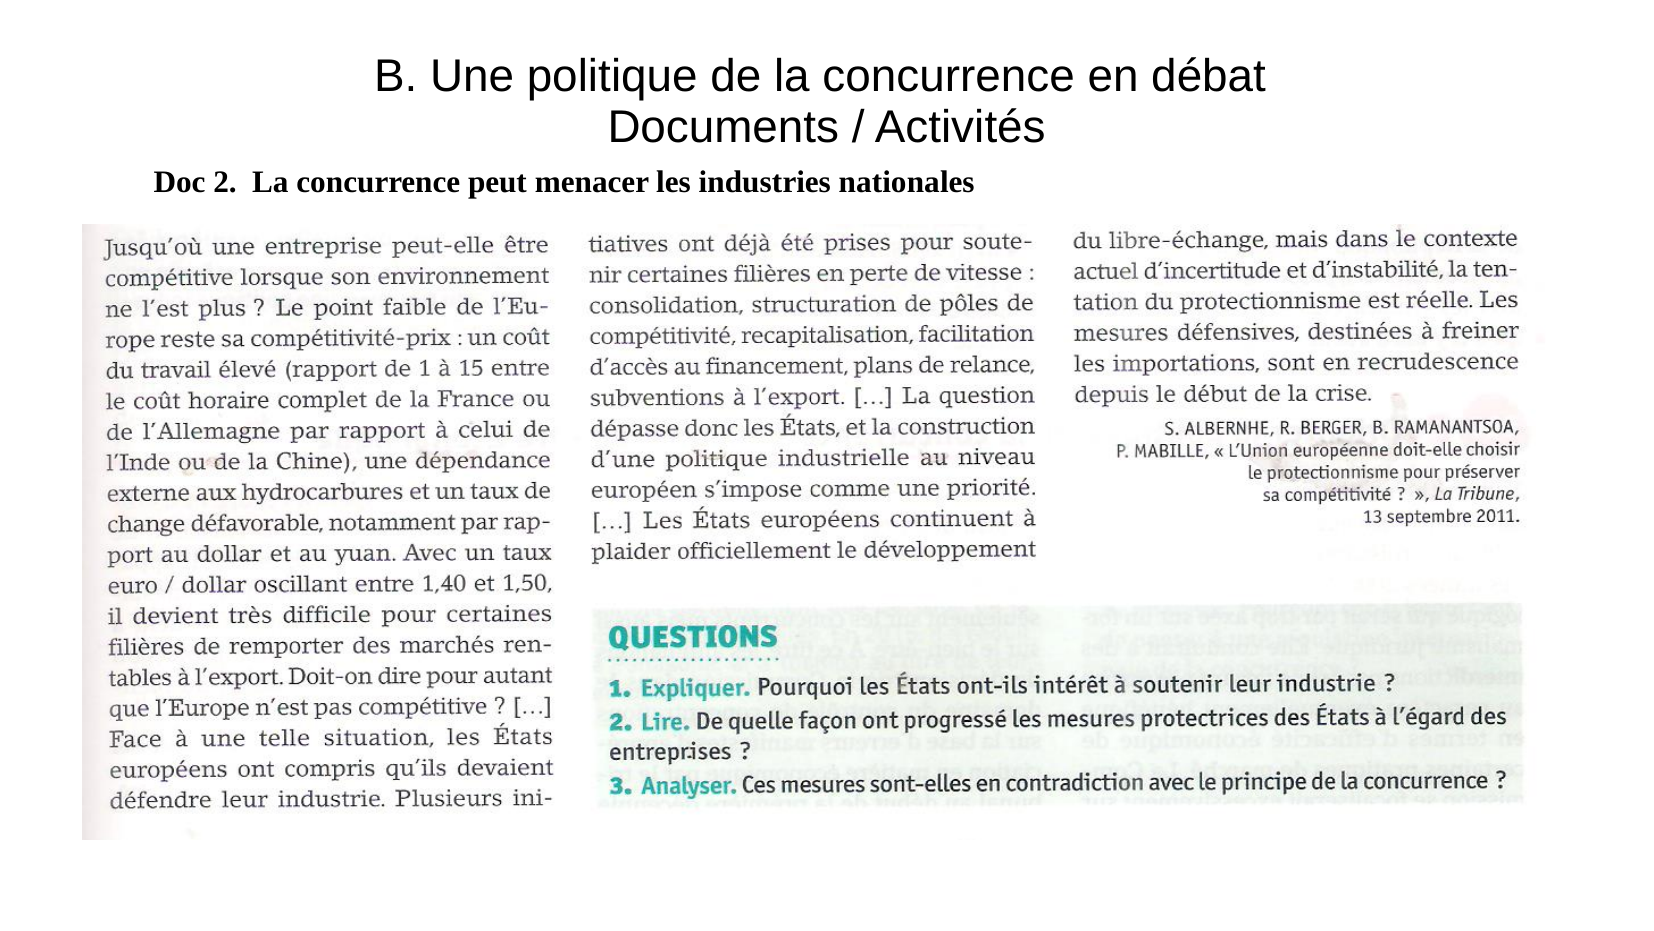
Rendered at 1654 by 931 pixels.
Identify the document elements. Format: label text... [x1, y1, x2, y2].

title B. Une politique de la concurrence en débat Documents / Activités [82, 37, 1571, 165]
picture [82, 224, 1546, 841]
list Doc 2. La concurrence peut menacer les industries nationales [82, 165, 1571, 886]
